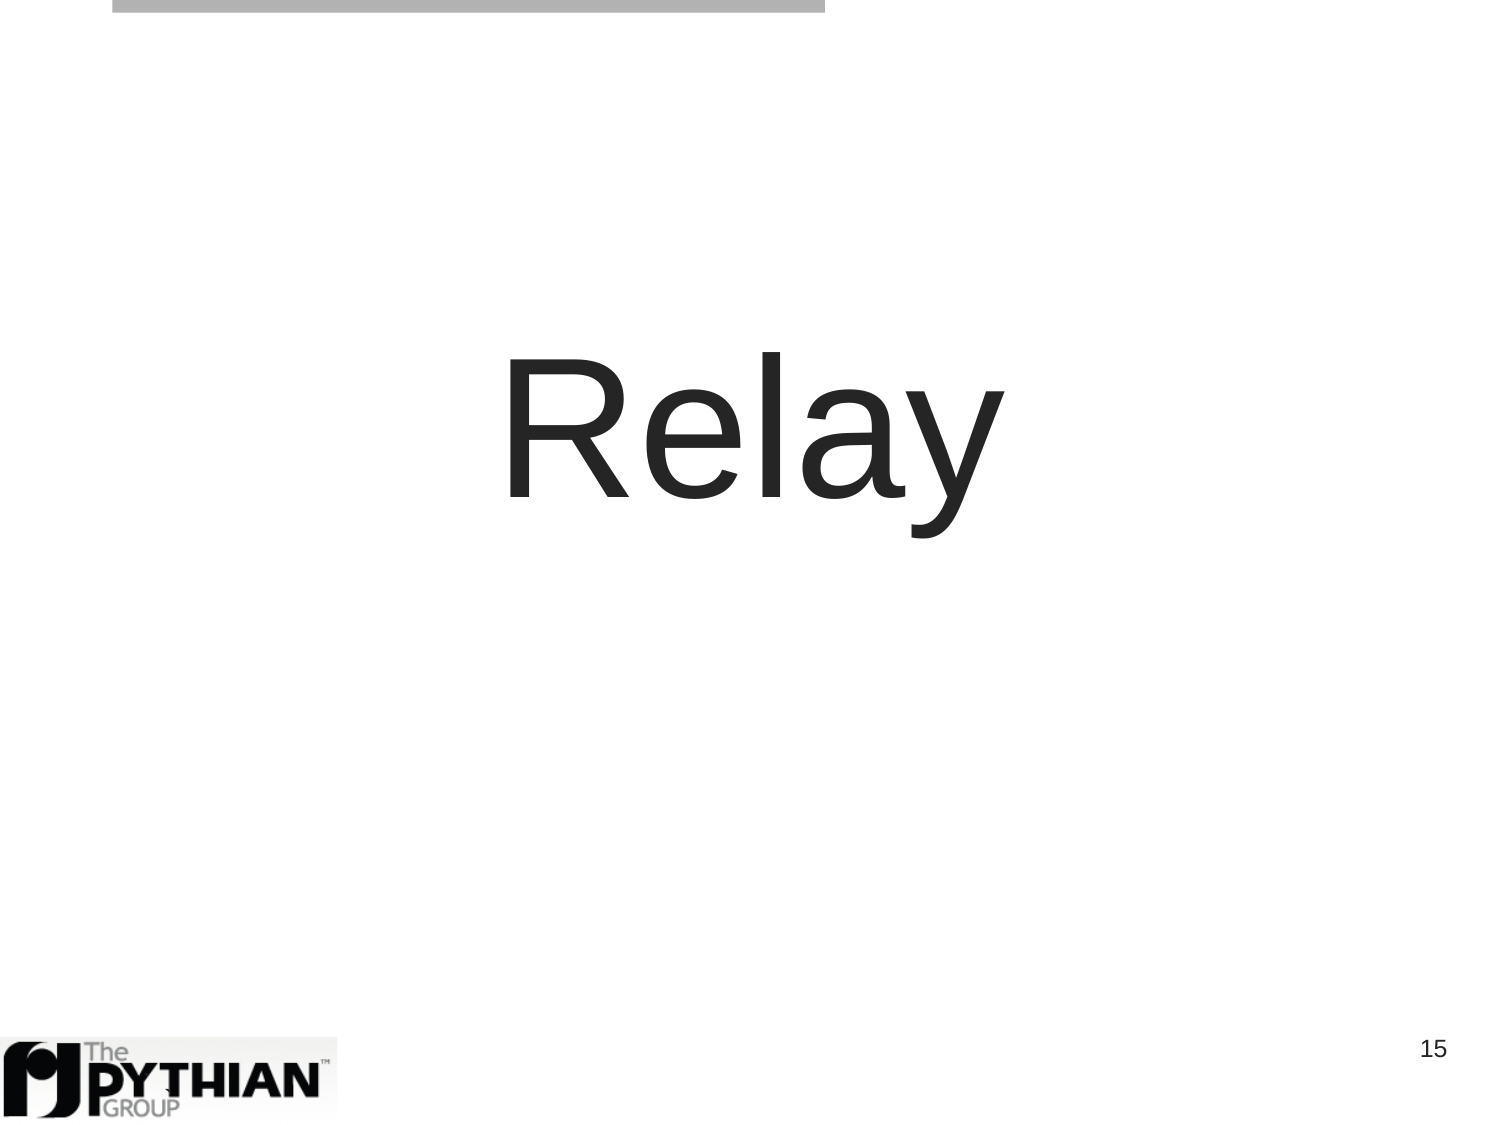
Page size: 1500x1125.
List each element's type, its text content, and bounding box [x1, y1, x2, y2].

text_box Relay [0, 0, 1500, 1125]
